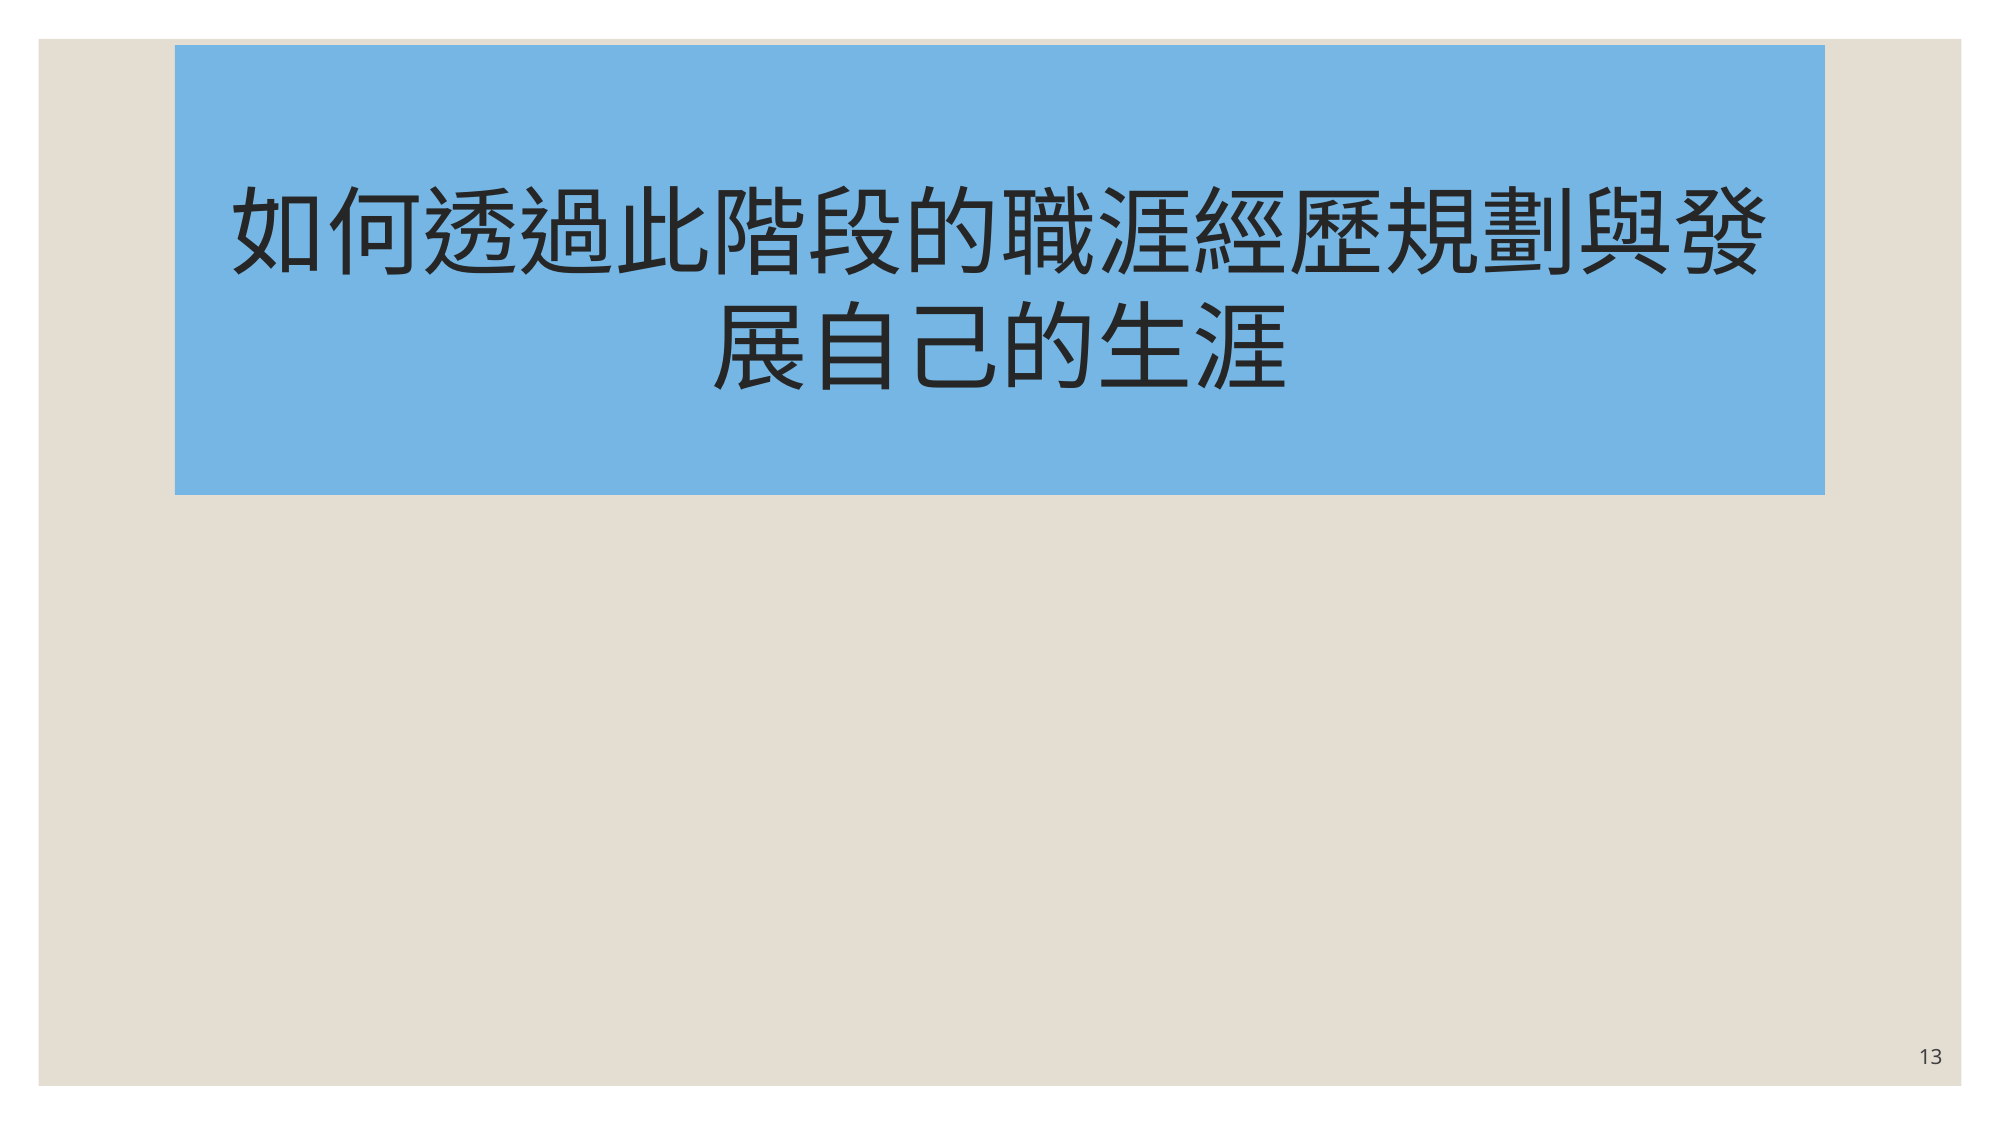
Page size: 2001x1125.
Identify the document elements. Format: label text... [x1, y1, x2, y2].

slide_number <編號> [1717, 1034, 1958, 1080]
title 如何透過此階段的職涯經歷規劃與發展自己的生涯 [174, 45, 1825, 495]
